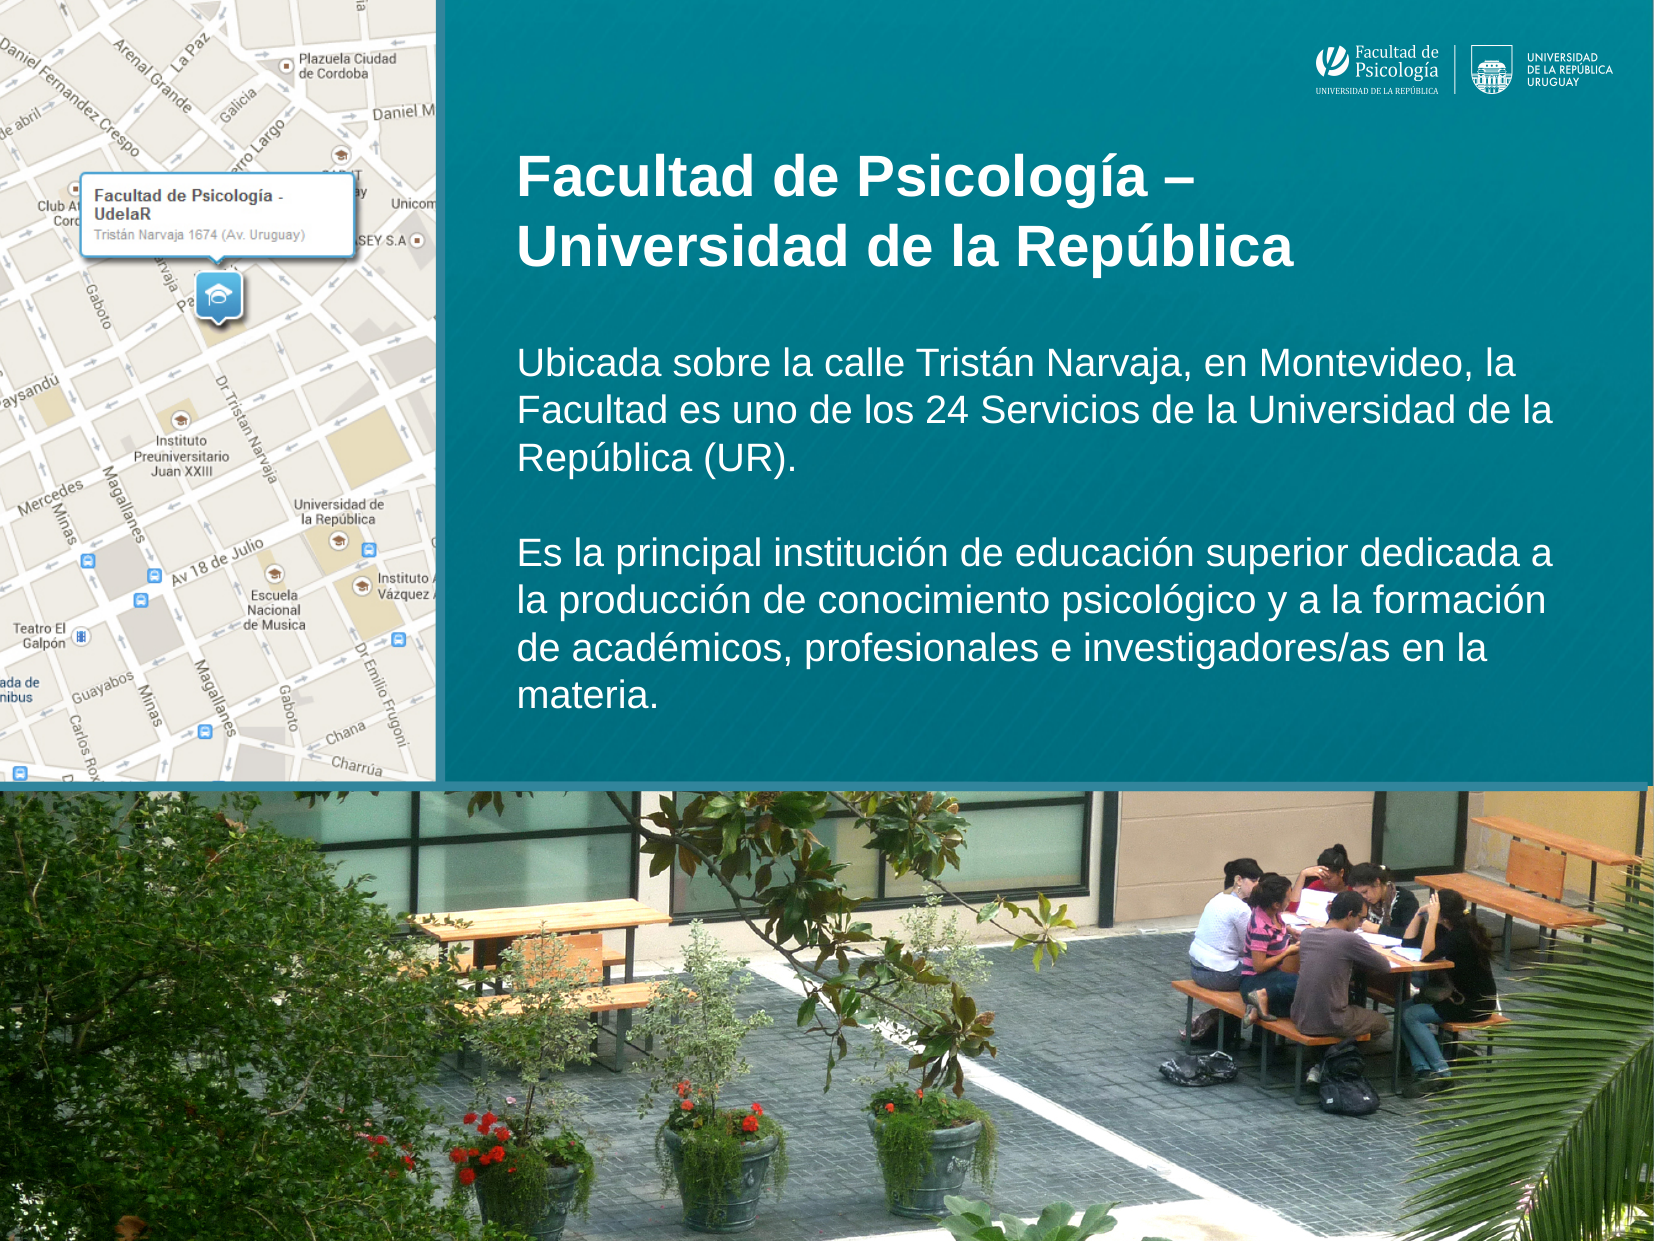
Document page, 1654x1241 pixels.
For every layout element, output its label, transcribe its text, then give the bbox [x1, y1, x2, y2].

picture [0, 0, 435, 781]
title Facultad de Psicología – Universidad de la República [501, 130, 1367, 288]
picture [0, 0, 1654, 1241]
text_box Ubicada sobre la calle Tristán Narvaja, en Montevideo, la Facultad es uno de los 24 Servicios de la Universidad de la República (UR). Es la principal institución de educación superior dedicada a la producción de conocimiento psicológico y a la formación de académicos, profesionales e investigadores/as en la materia. [501, 328, 1595, 725]
